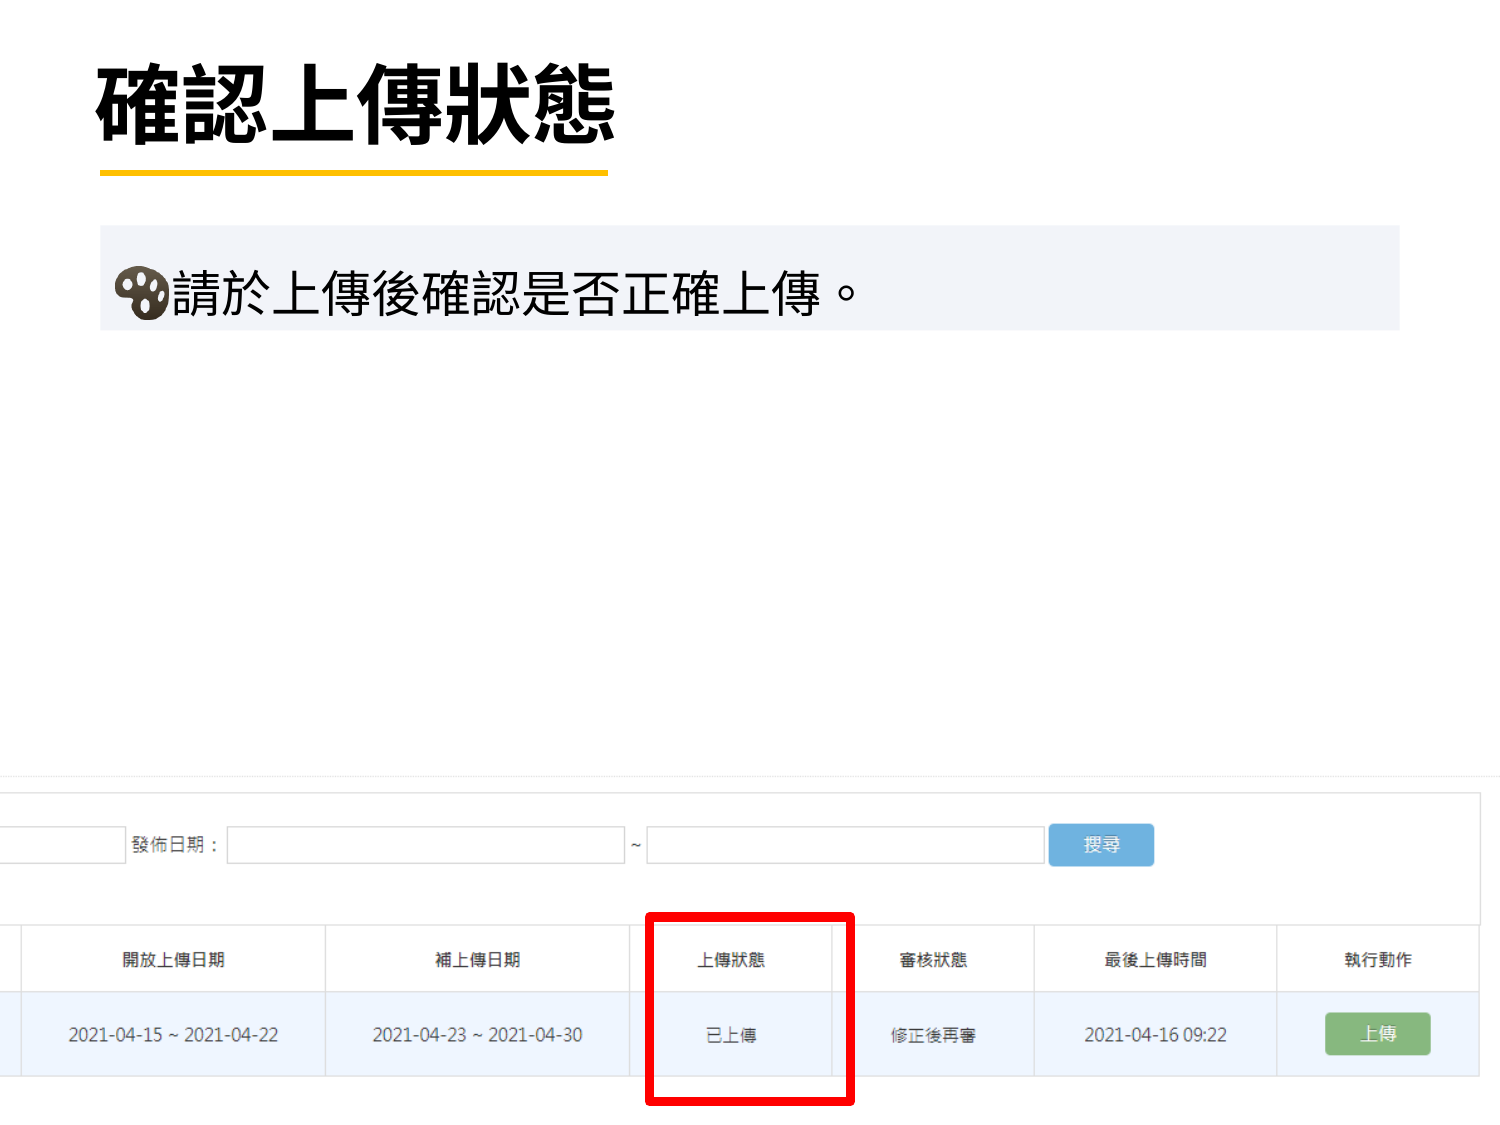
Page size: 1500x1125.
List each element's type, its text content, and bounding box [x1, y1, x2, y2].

picture [654, 922, 846, 1097]
picture [0, 713, 1500, 1102]
picture [115, 266, 169, 320]
text_box 確認上傳狀態 [79, 42, 635, 163]
text_box 請於上傳後確認是否正確上傳。 [100, 225, 1400, 331]
